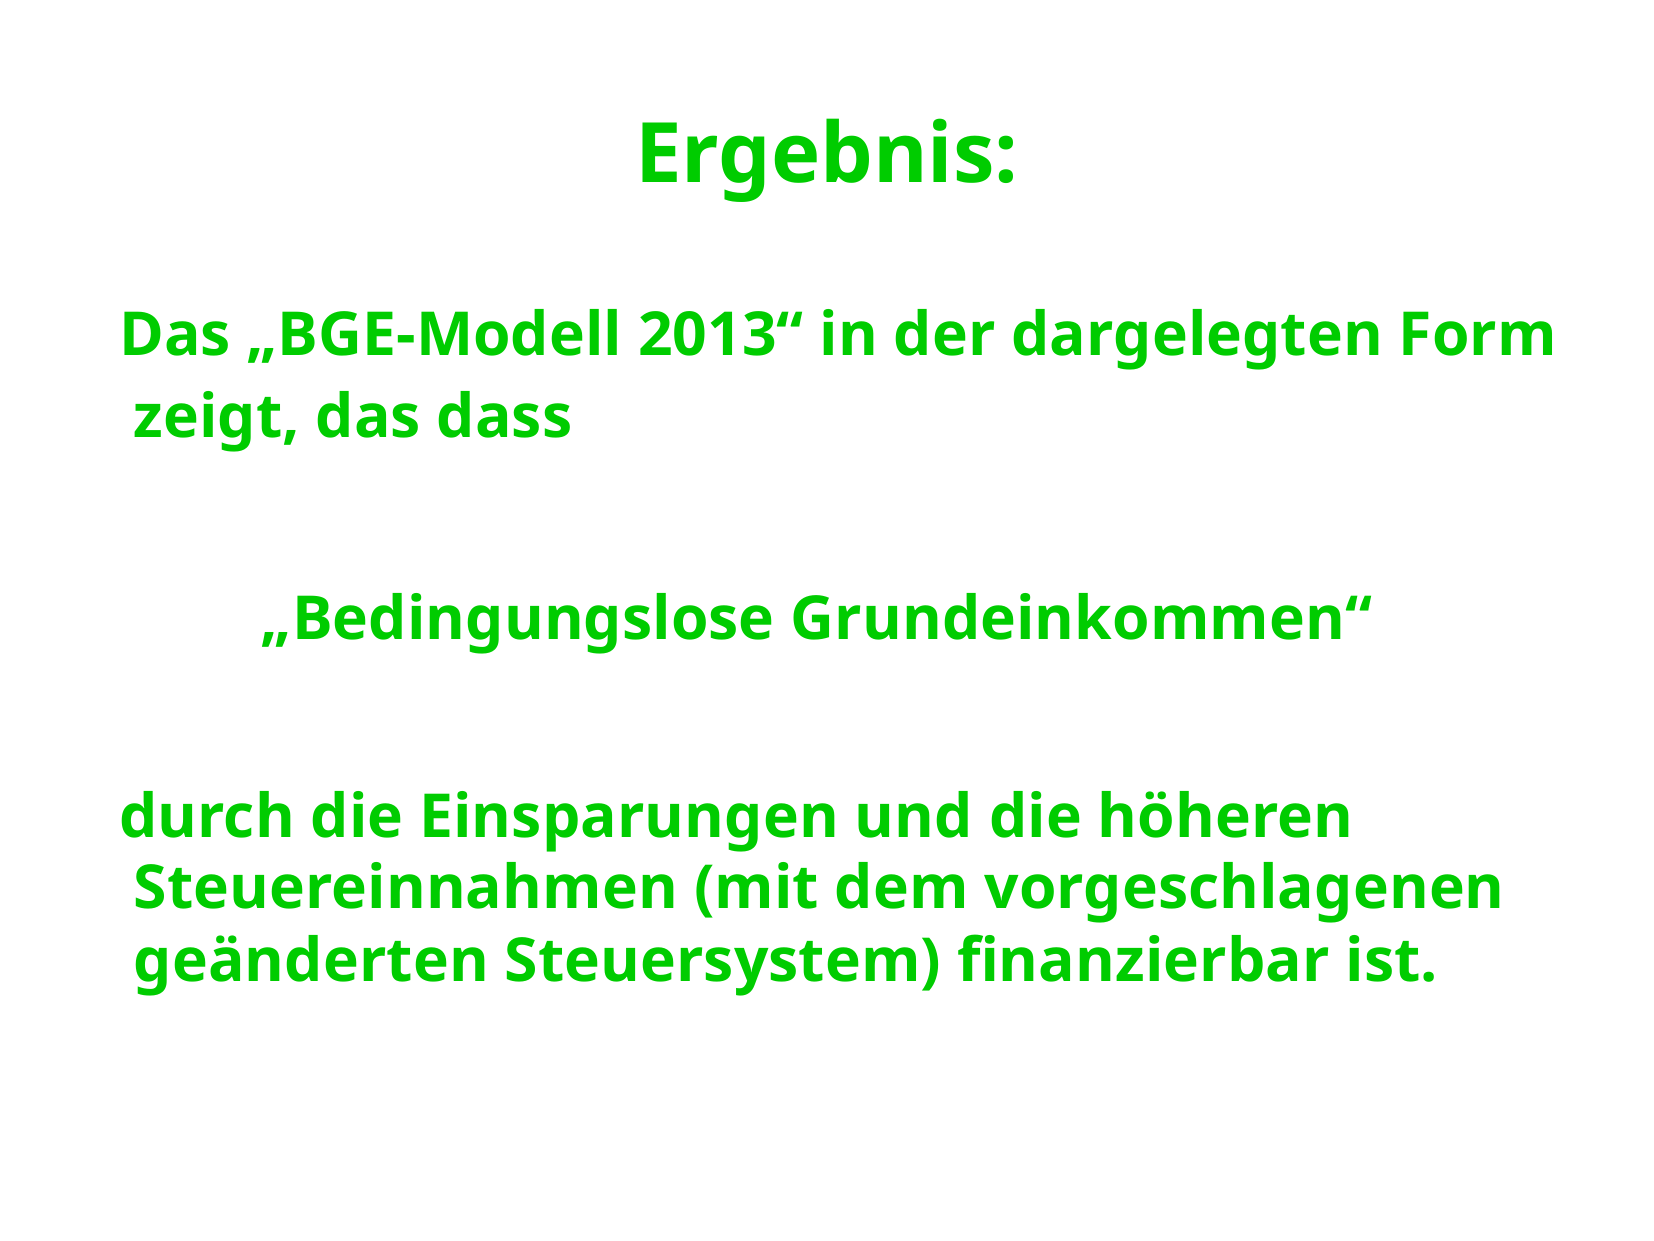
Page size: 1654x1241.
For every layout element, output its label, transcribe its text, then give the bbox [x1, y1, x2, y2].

list Das „BGE-Modell 2013“ in der dargelegten Form zeigt, das dass „Bedingungslose Grundeinkommen“ durch die Einsparungen und die höheren Steuereinnahmen (mit dem vorgeschlagenen geänderten Steuersystem) finanzierbar ist. [82, 290, 1571, 1010]
title Ergebnis: [82, 49, 1571, 257]
